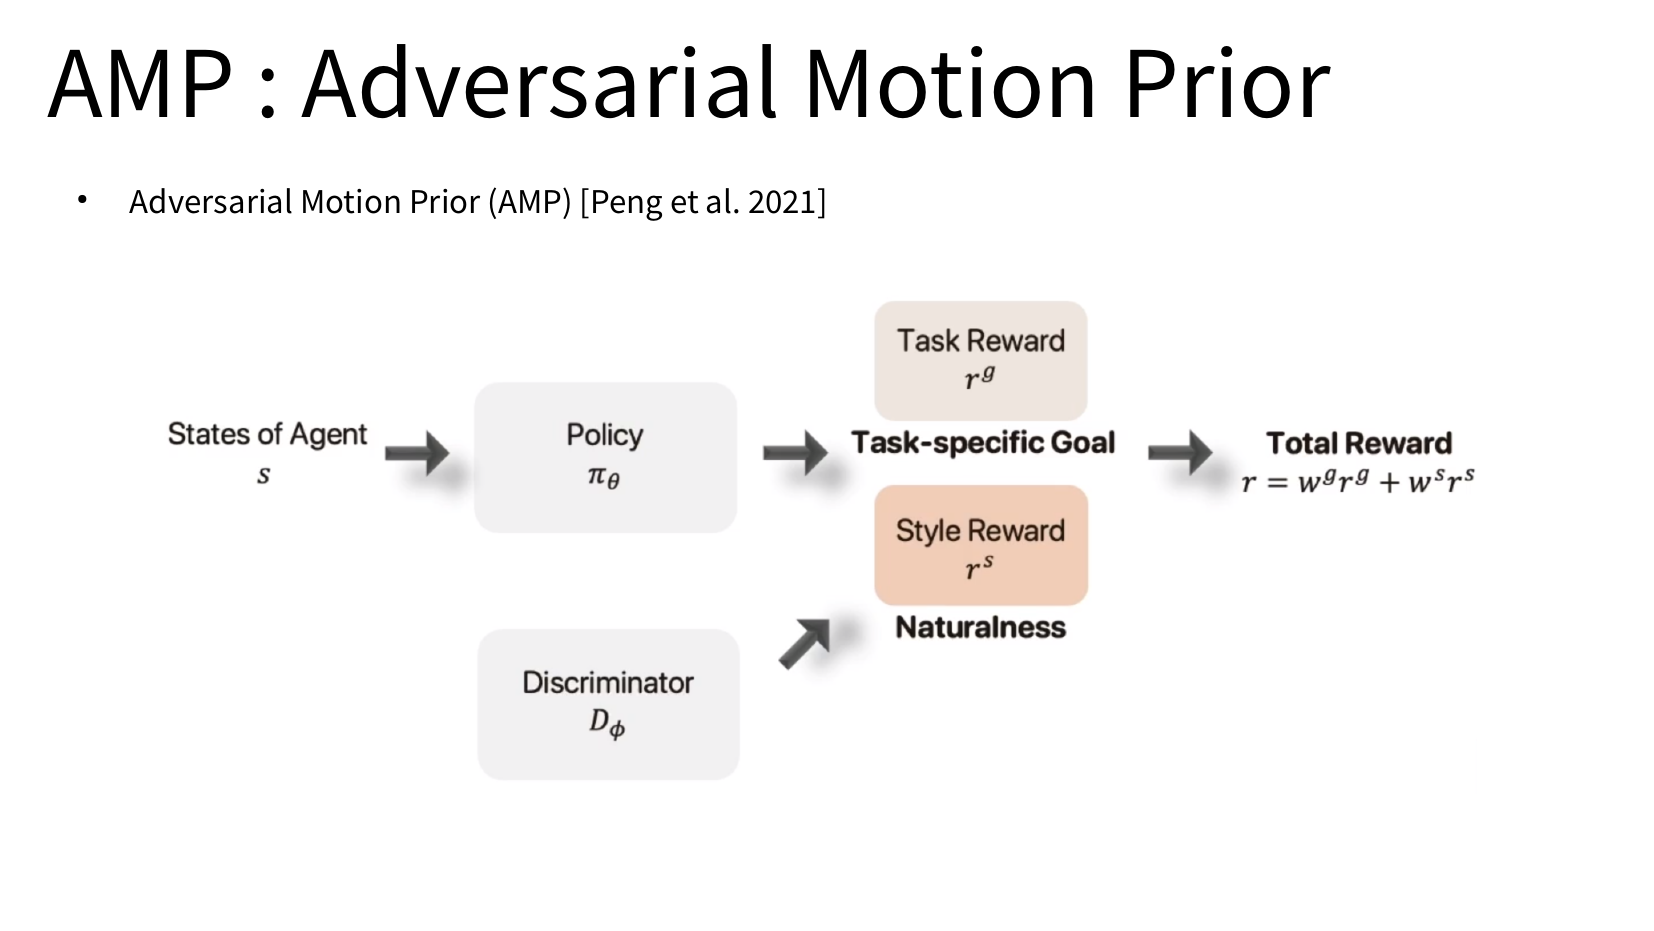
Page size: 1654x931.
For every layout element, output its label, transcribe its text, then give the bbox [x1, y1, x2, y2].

picture [147, 295, 1477, 794]
list Adversarial Motion Prior (AMP) [Peng et al. 2021] [59, 177, 1565, 886]
title AMP : Adversarial Motion Prior [47, 0, 1536, 156]
